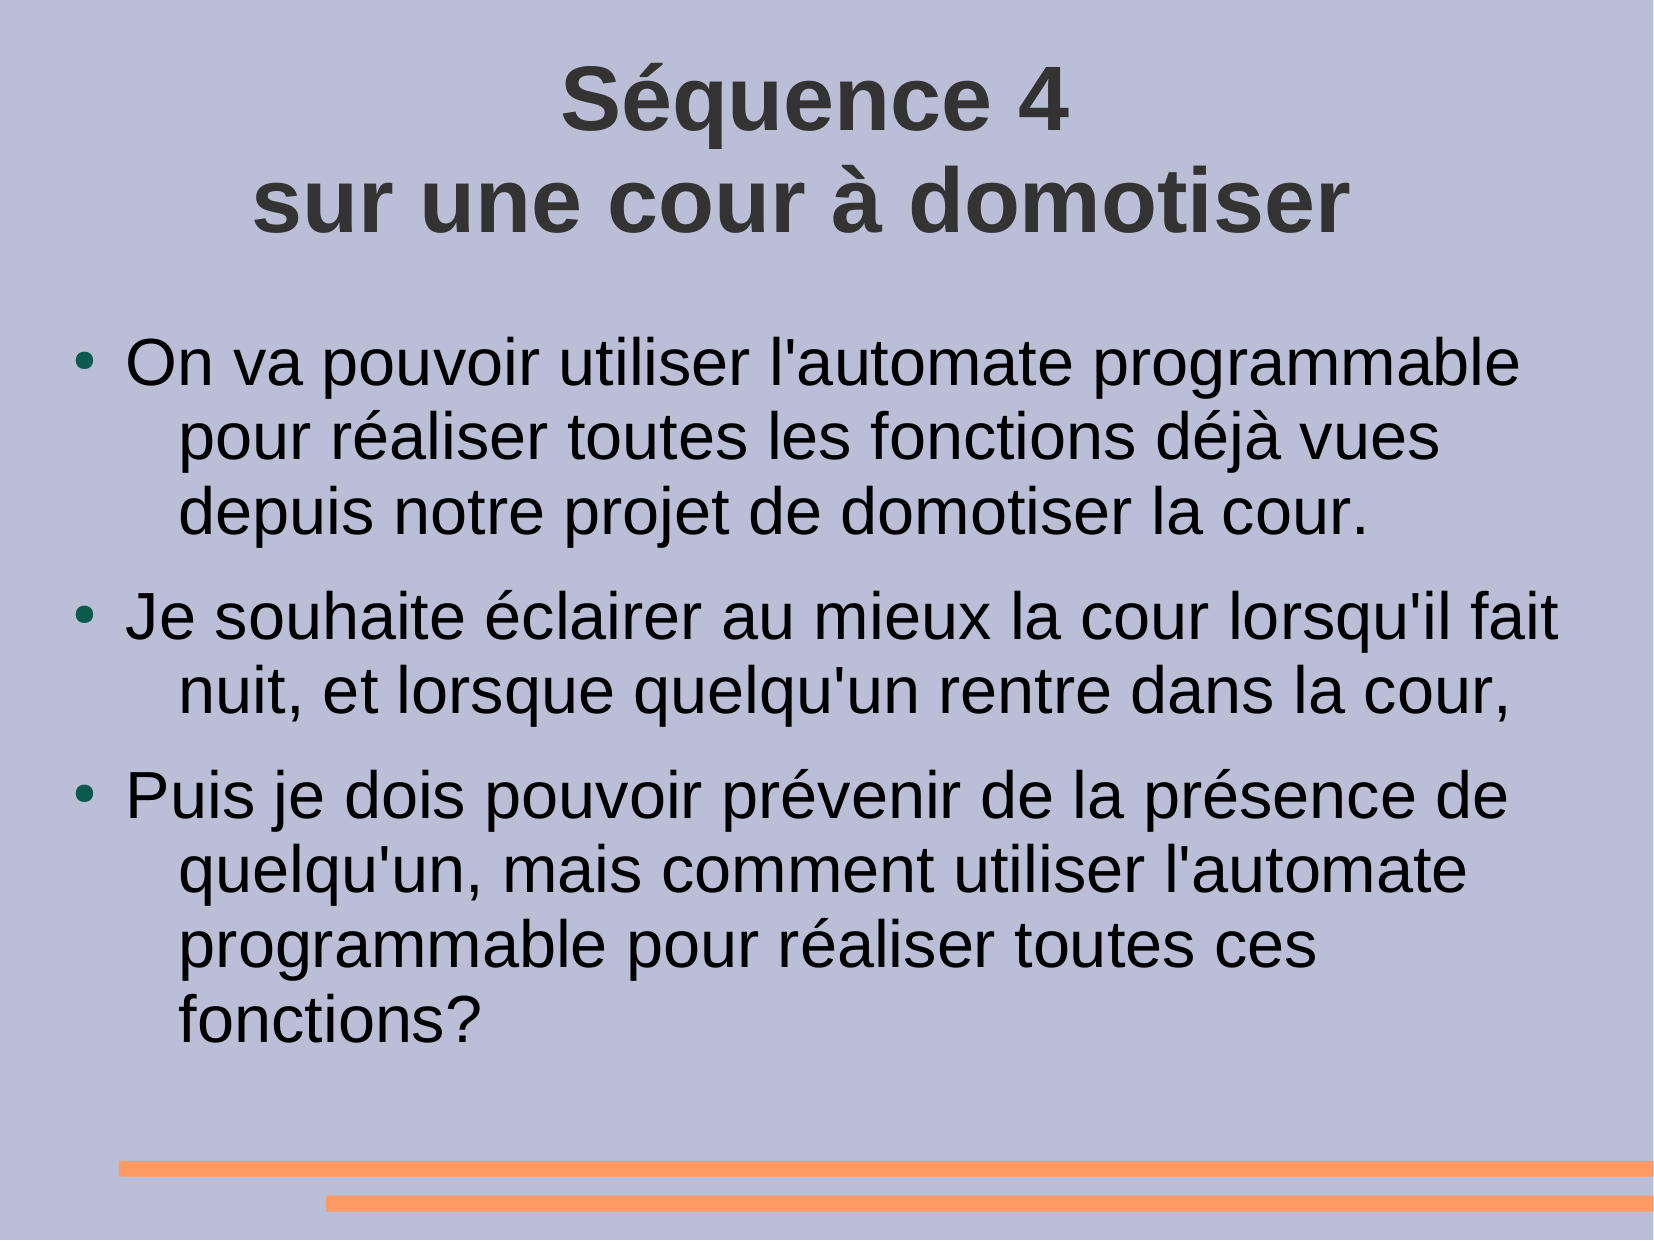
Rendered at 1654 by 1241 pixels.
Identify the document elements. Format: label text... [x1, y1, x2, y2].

list On va pouvoir utiliser l'automate programmable pour réaliser toutes les fonctions déjà vues depuis notre projet de domotiser la cour. Je souhaite éclairer au mieux la cour lorsqu'il fait nuit, et lorsque quelqu'un rentre dans la cour, Puis je dois pouvoir prévenir de la présence de quelqu'un, mais comment utiliser l'automate programmable pour réaliser toutes ces fonctions? [37, 324, 1625, 1135]
title Séquence 4 sur une cour à domotiser [121, 46, 1534, 254]
